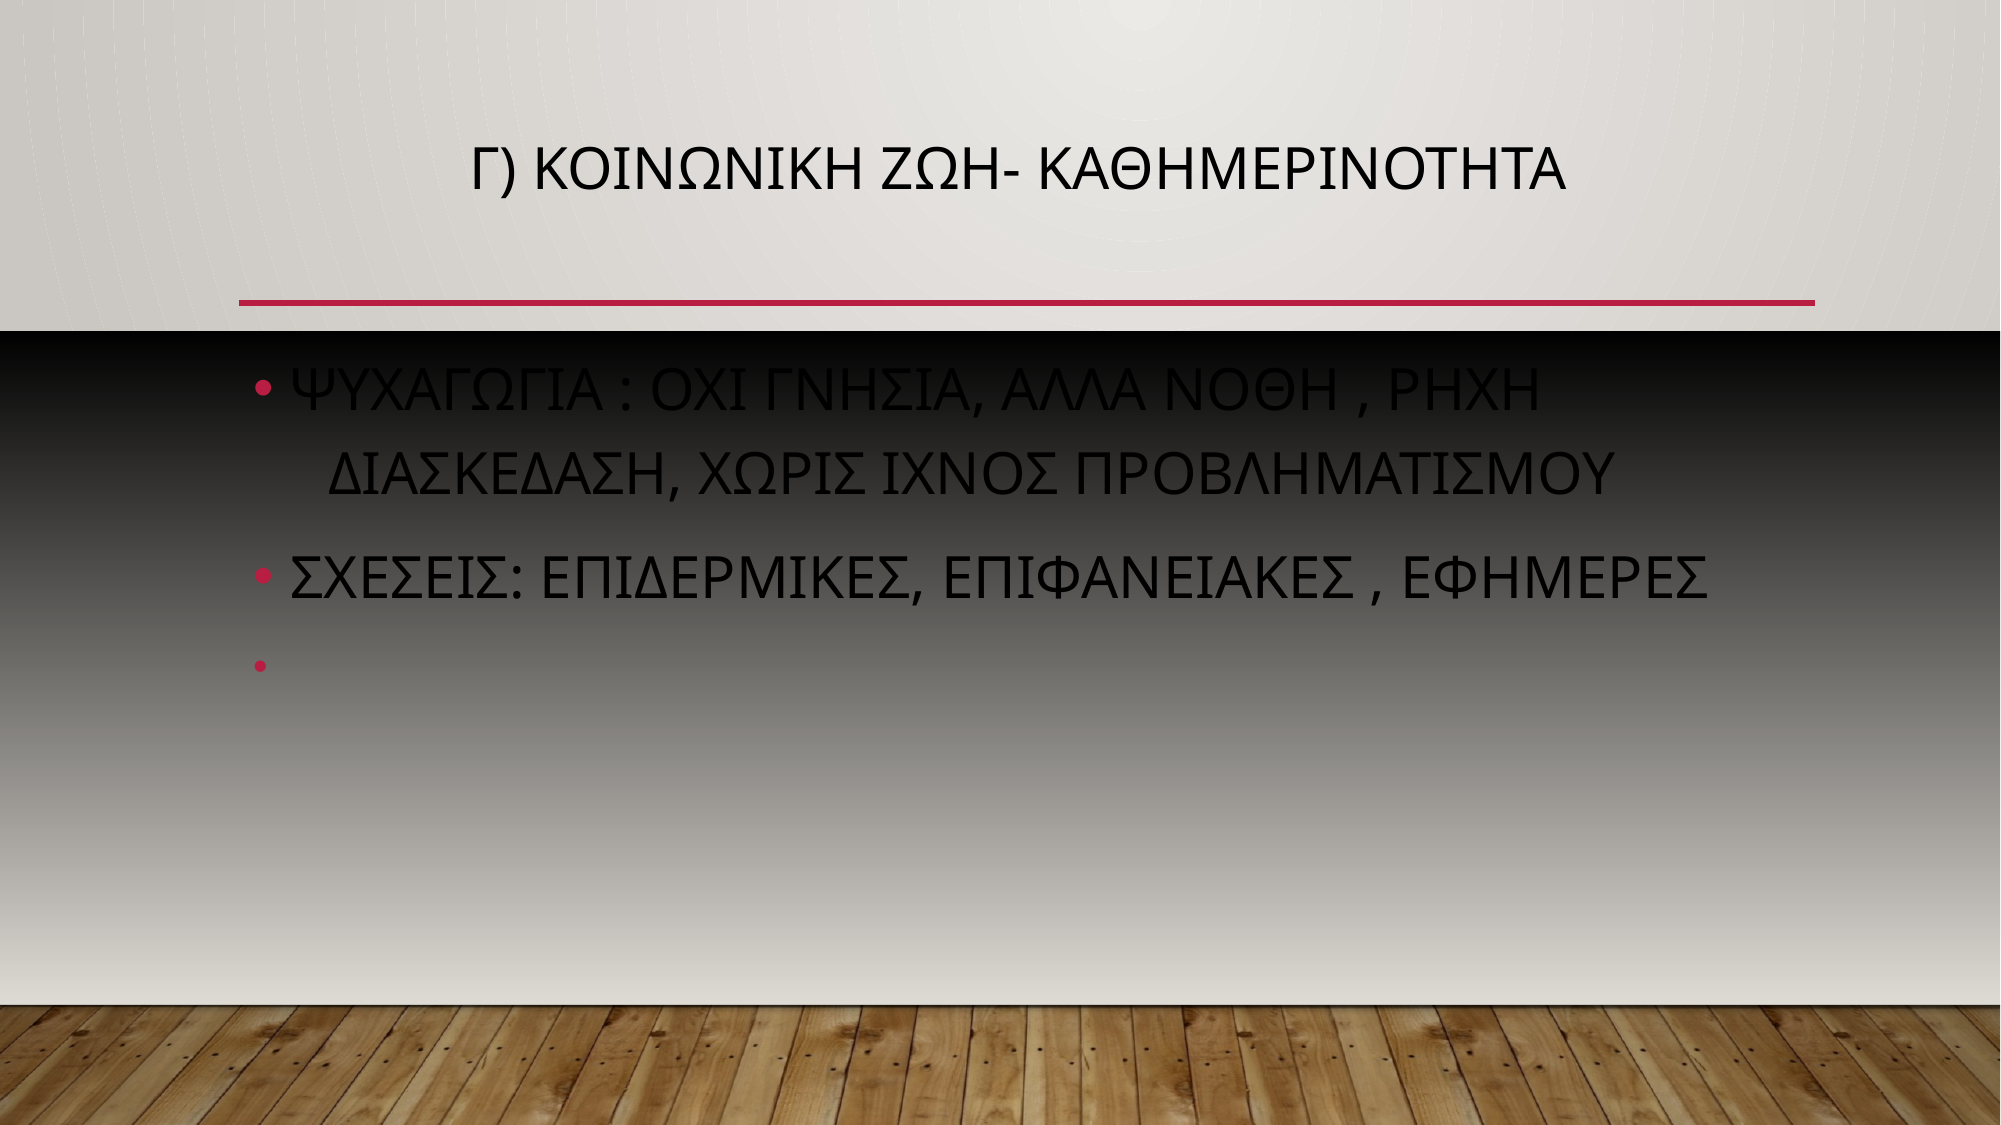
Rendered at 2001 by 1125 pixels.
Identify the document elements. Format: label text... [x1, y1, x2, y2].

title Γ) ΚΟΙΝΩΝΙΚΗ ΖΩΗ- ΚΑΘΗΜΕΡΙΝΟΤΗΤΑ [238, 131, 1814, 305]
list ΨΥΧΑΓΩΓΙΑ : ΟΧΙ ΓΝΗΣΙΑ, ΑΛΛΑ ΝΟΘΗ , ΡΗΧΗ ΔΙΑΣΚΕΔΑΣΗ, ΧΩΡΙΣ ΙΧΝΟΣ ΠΡΟΒΛΗΜΑΤΙΣΜΟΥ ΣΧΕΣΕΙΣ: ΕΠΙΔΕΡΜΙΚΕΣ, ΕΠΙΦΑΝΕΙΑΚΕΣ , ΕΦΗΜΕΡΕΣ [238, 330, 1814, 897]
